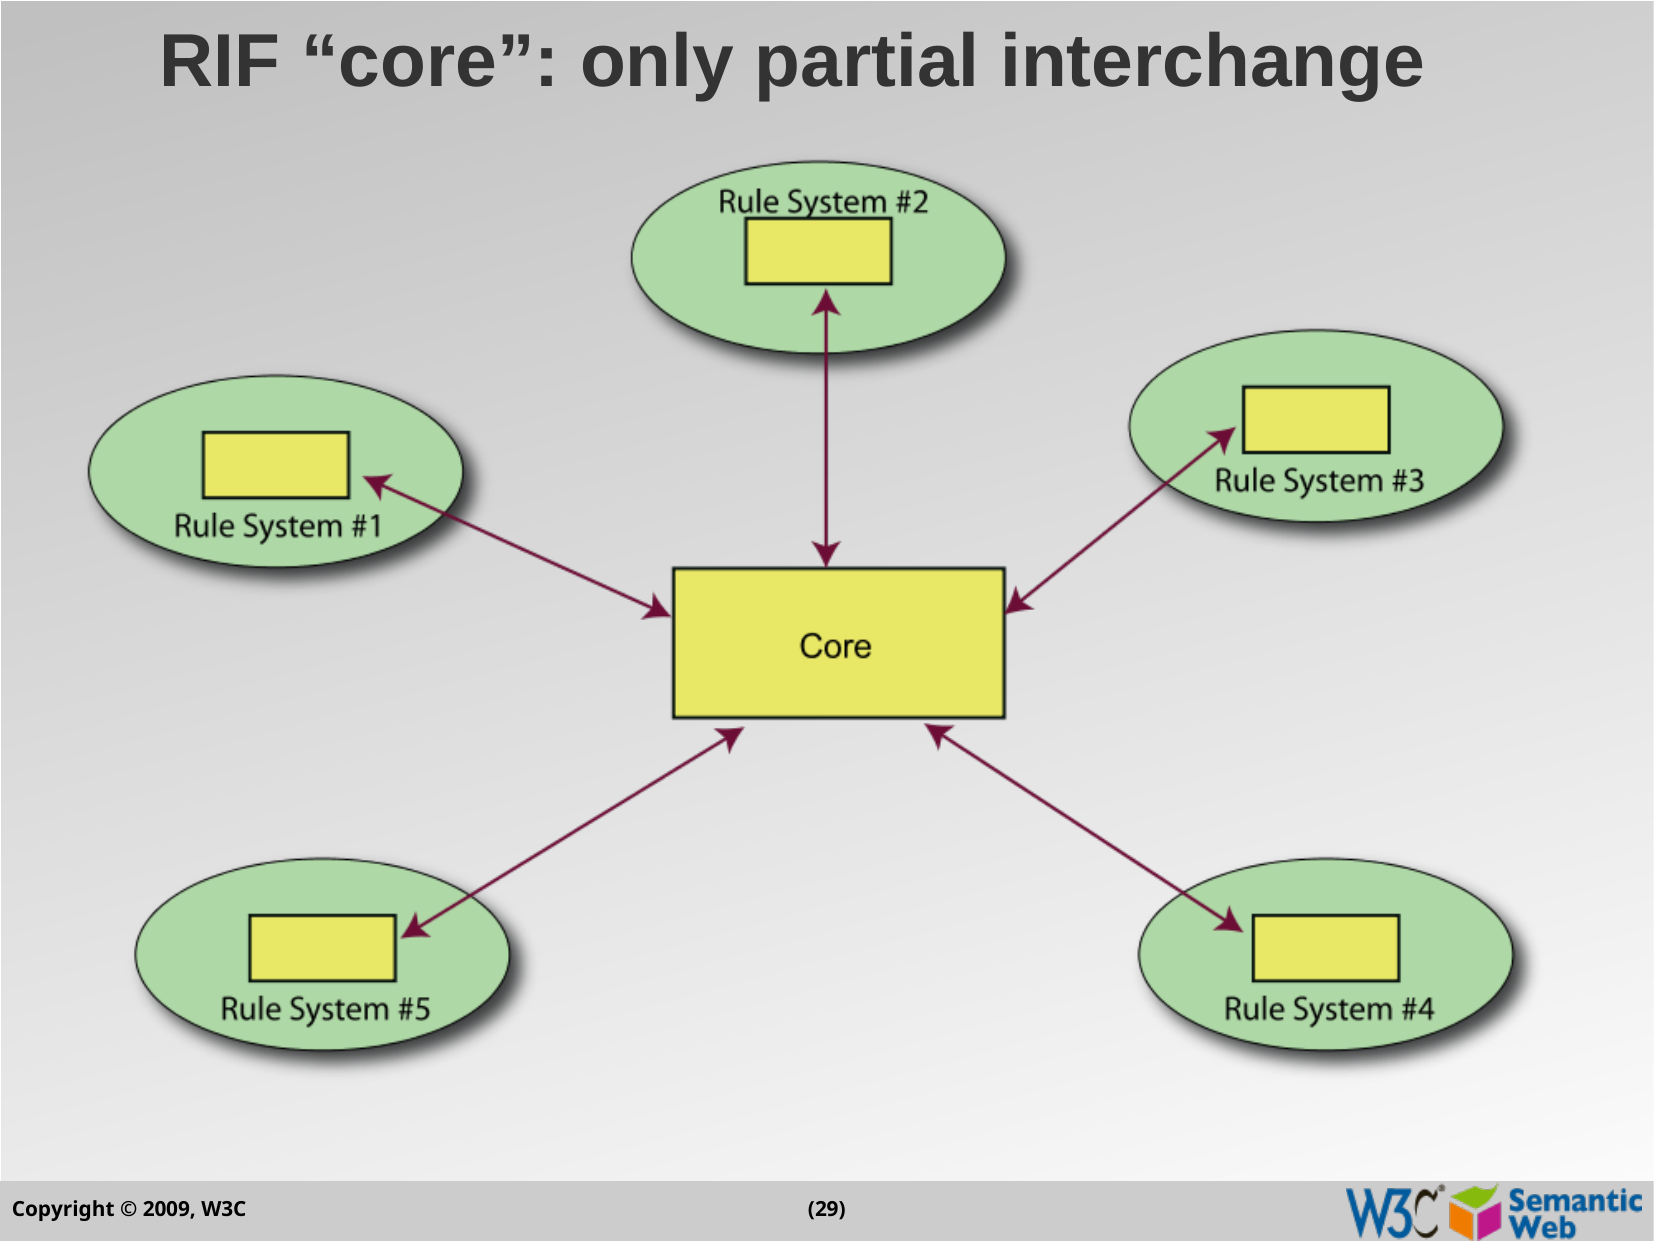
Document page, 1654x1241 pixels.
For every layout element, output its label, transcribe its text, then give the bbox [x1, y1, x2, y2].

title RIF “core”: only partial interchange [93, 7, 1493, 111]
picture [1, 1, 1654, 1241]
